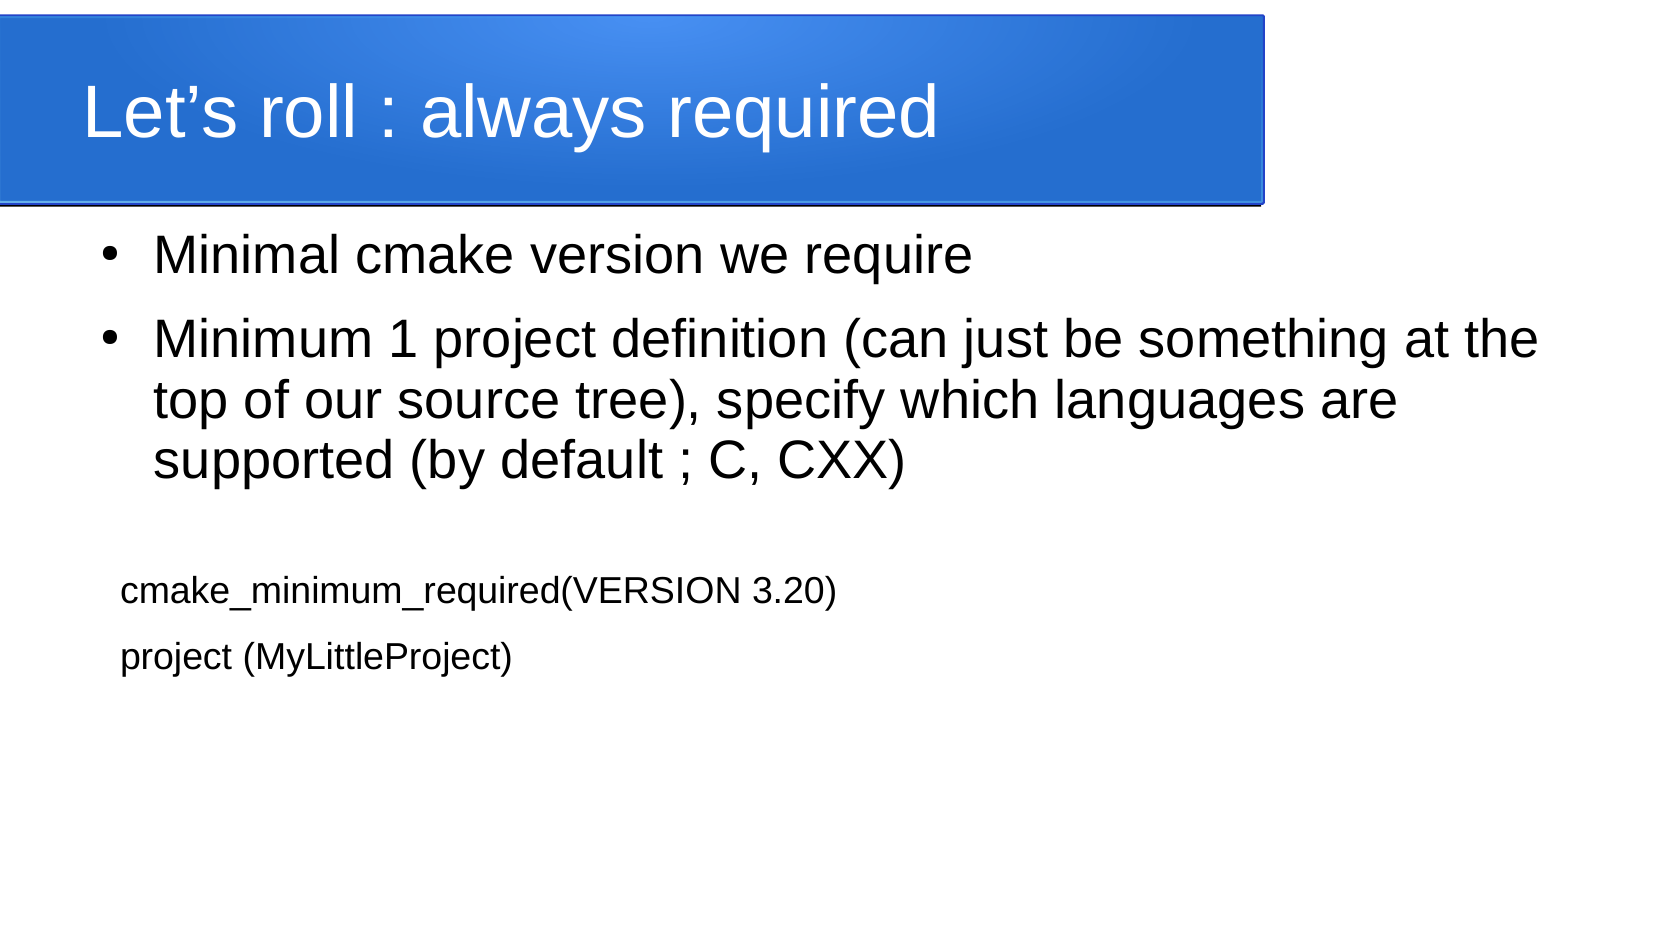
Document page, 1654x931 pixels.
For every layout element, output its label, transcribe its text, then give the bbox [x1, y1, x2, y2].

list Minimal cmake version we require Minimum 1 project definition (can just be something at the top of our source tree), specify which languages are supported (by default ; C, CXX) [82, 224, 1591, 886]
list cmake_minimum_required(VERSION 3.20) project (MyLittleProject) [120, 570, 1516, 886]
title Let’s roll : always required [82, 35, 1235, 189]
